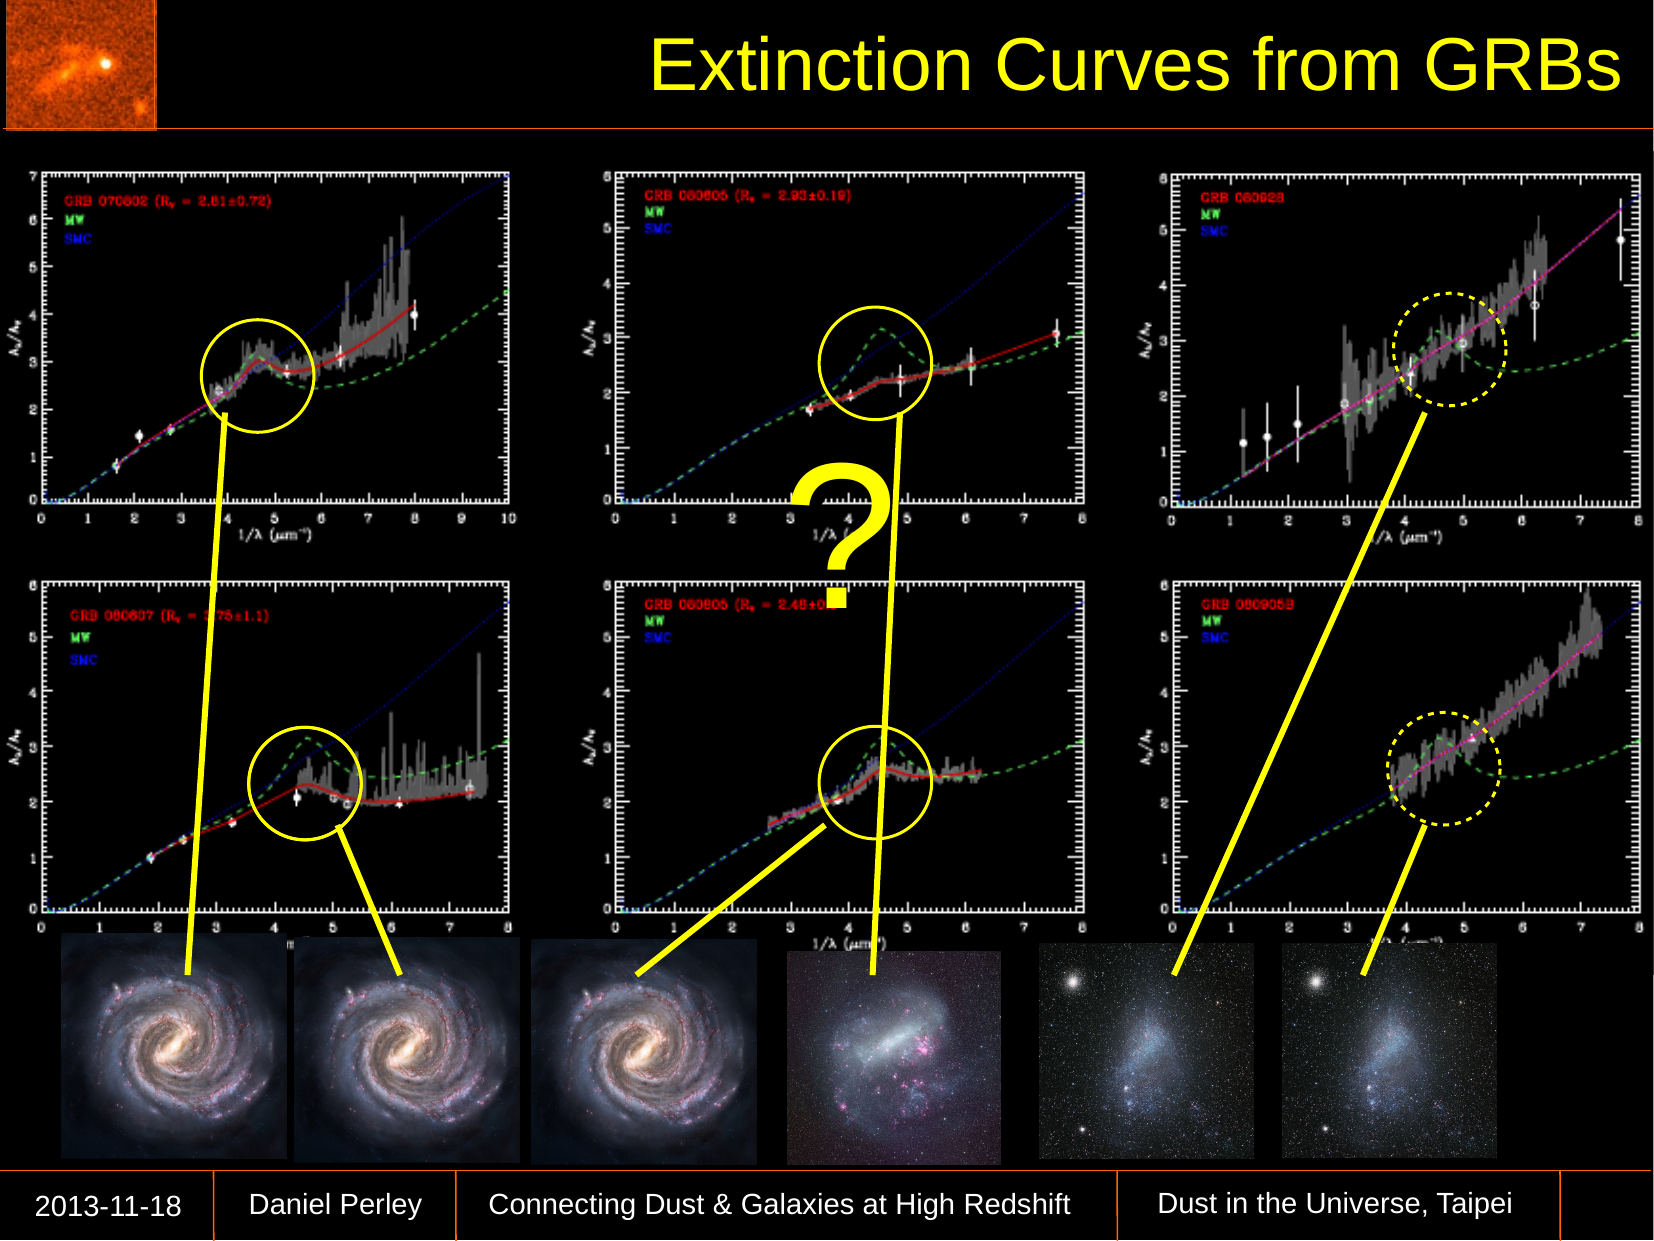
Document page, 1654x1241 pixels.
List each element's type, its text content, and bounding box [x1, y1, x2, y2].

text_box ? [767, 412, 896, 661]
text_box ? [853, 412, 896, 418]
picture [7, 0, 154, 128]
title Extinction Curves from GRBs [187, 21, 1624, 108]
text_box ? [891, 412, 918, 661]
picture [0, 151, 1654, 1165]
